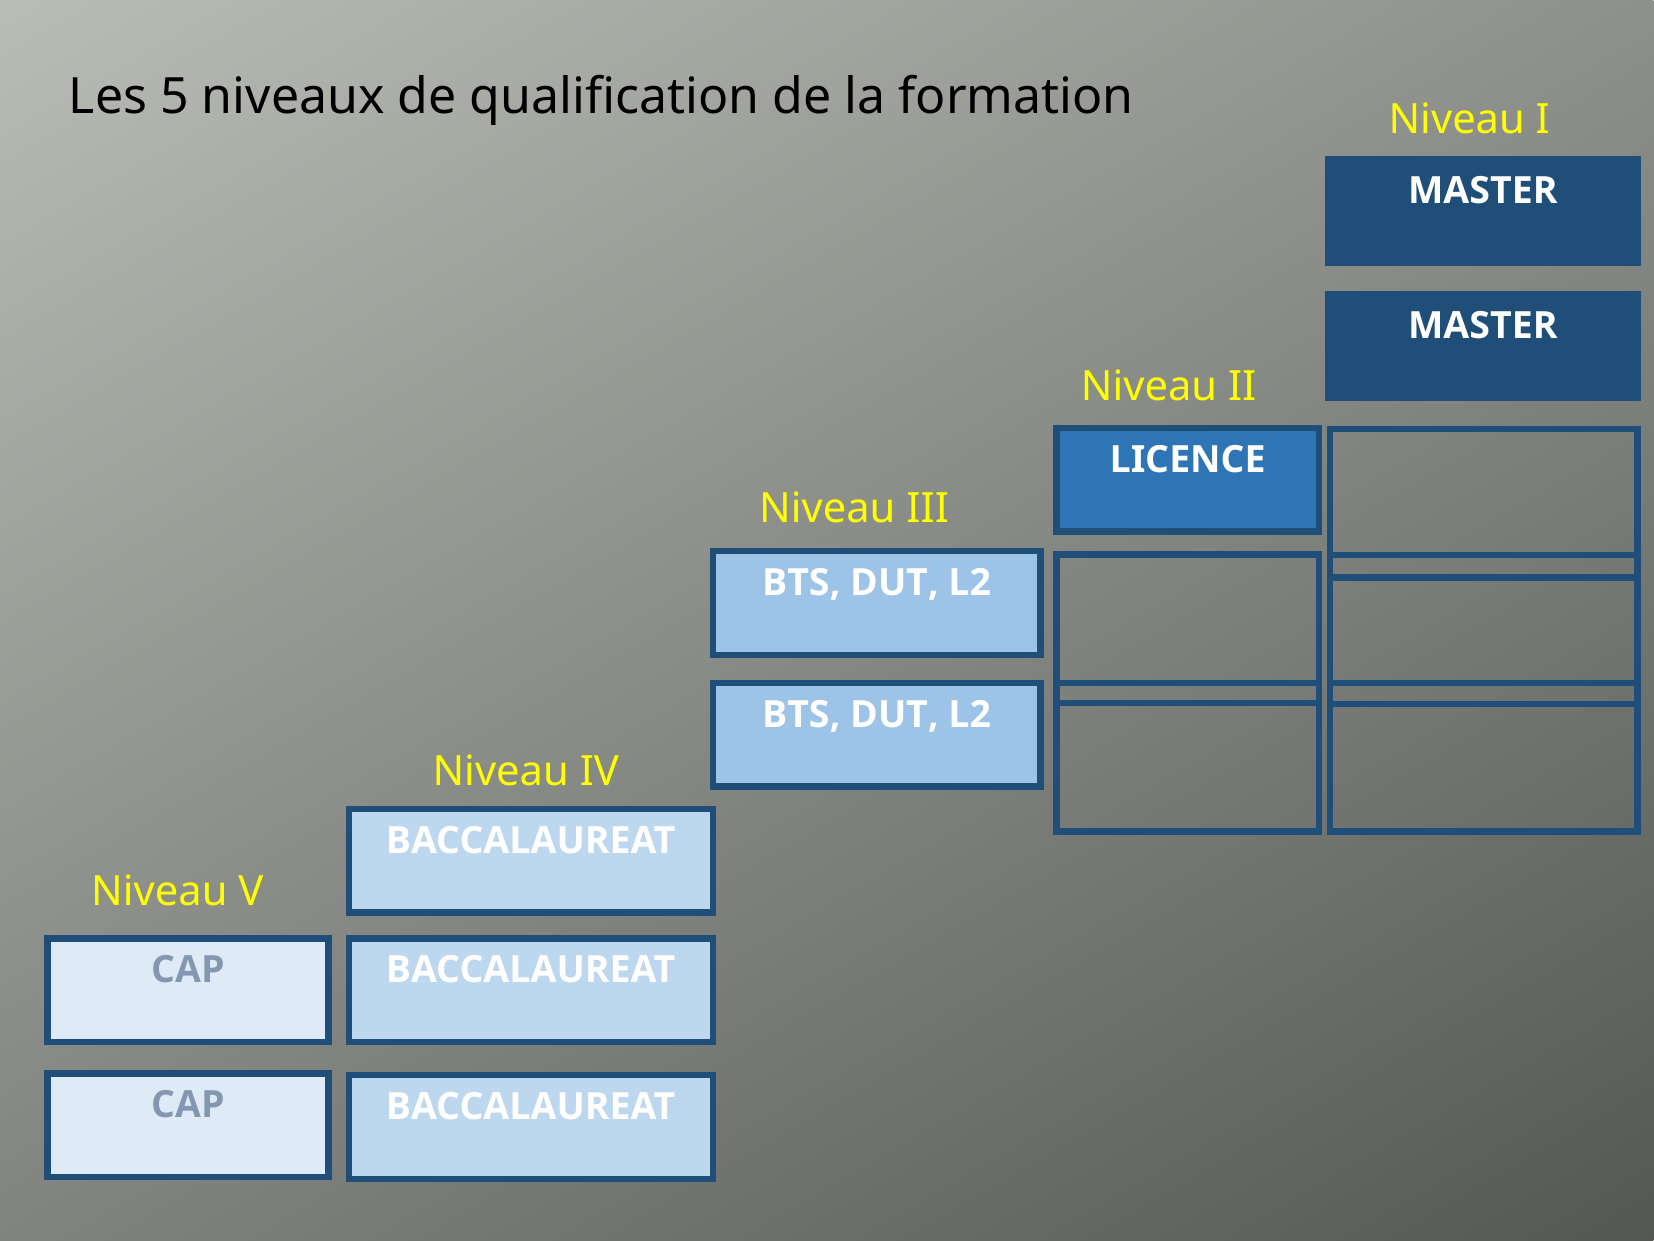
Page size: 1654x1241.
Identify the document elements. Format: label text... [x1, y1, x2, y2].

text_box Niveau IV [417, 736, 667, 808]
text_box Niveau II [1065, 351, 1310, 425]
text_box Les 5 niveaux de qualification de la formation [53, 56, 1263, 140]
text_box MASTER [1328, 159, 1638, 264]
text_box BTS, DUT, L2 [712, 682, 1041, 787]
text_box BTS, DUT, L2 [712, 551, 1041, 655]
text_box MASTER [1328, 294, 1638, 399]
text_box Niveau I [1373, 84, 1593, 157]
text_box LICENCE [1056, 427, 1319, 532]
text_box BACCALAUREAT [348, 808, 713, 913]
text_box Niveau V [76, 856, 300, 929]
text_box CAP [47, 1073, 329, 1178]
text_box BACCALAUREAT [348, 1075, 713, 1179]
text_box BACCALAUREAT [348, 938, 713, 1043]
text_box Niveau III [744, 473, 1014, 546]
text_box CAP [47, 938, 329, 1043]
